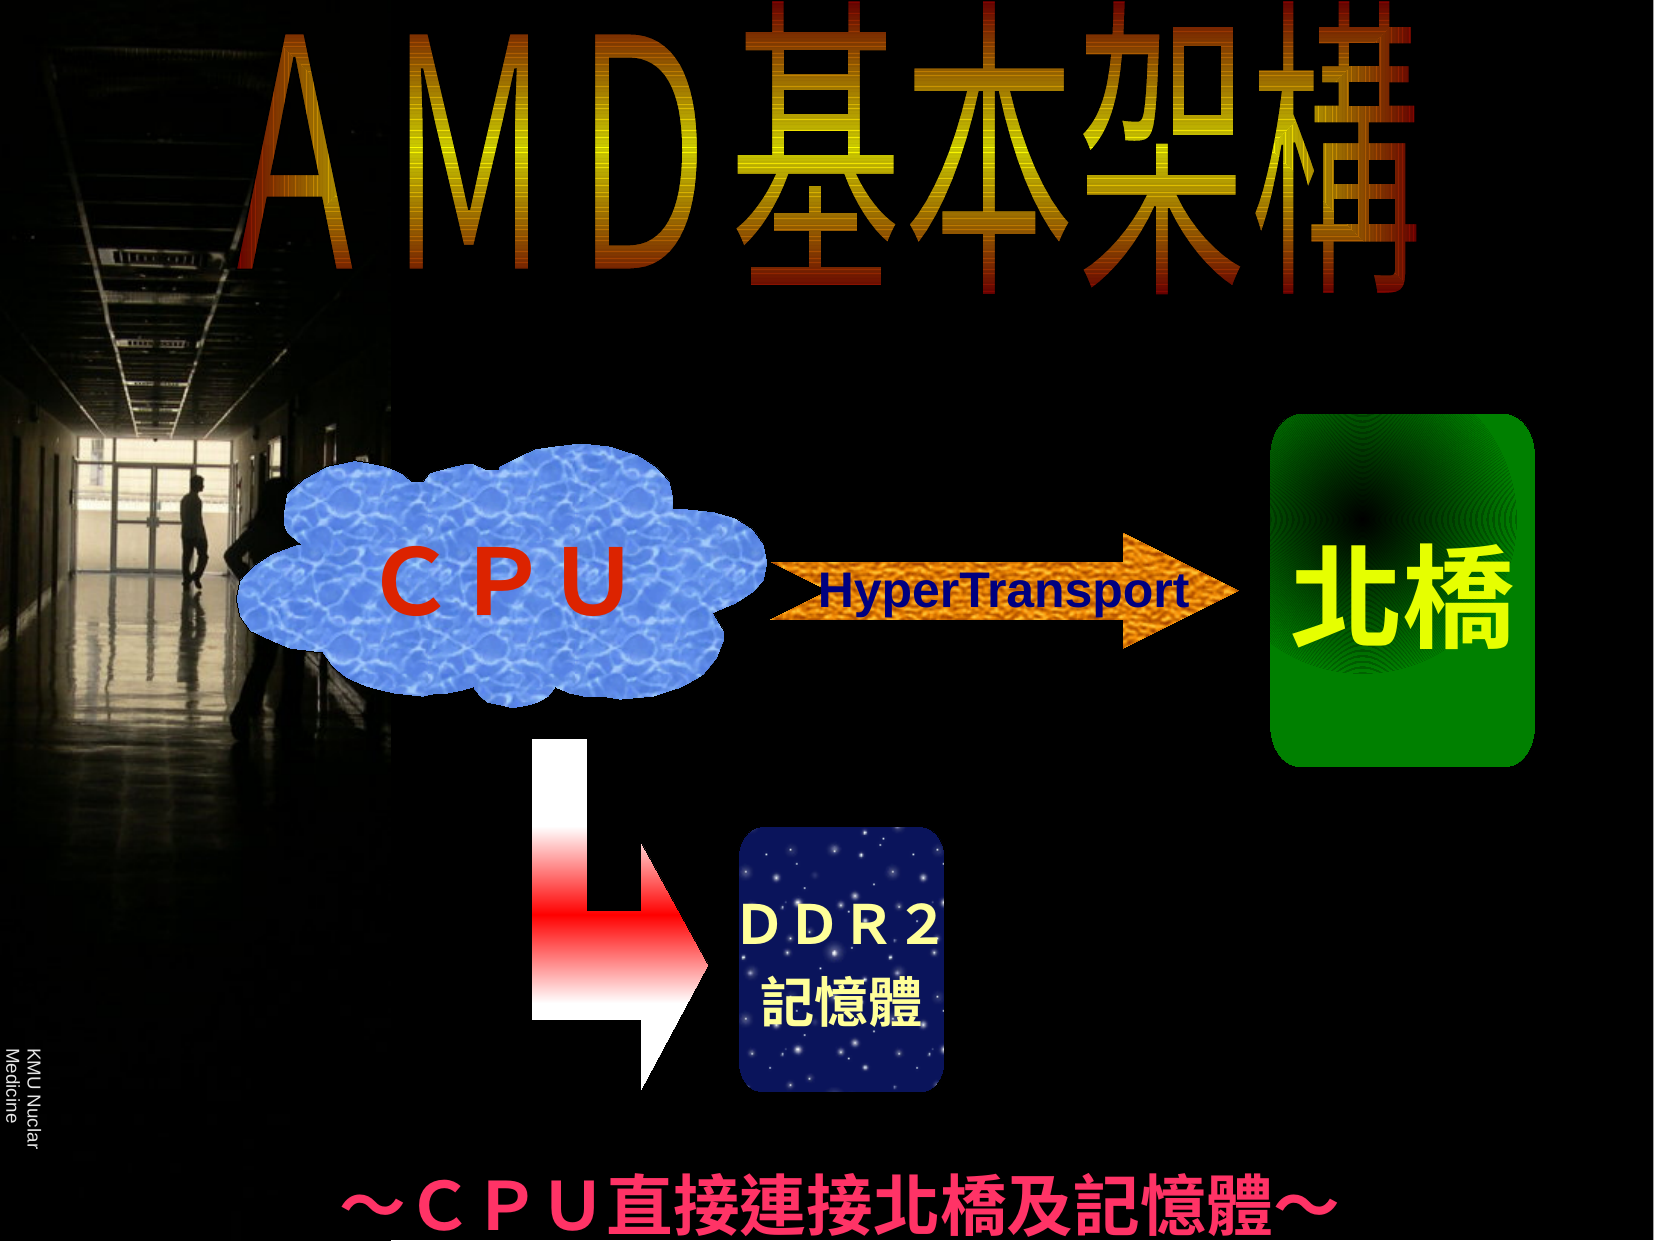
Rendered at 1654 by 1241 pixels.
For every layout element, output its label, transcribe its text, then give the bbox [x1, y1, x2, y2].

text_box ＡＭＤ基本架構 [1254, 0, 1316, 295]
text_box 北橋 [1269, 413, 1536, 768]
text_box ＤＤＲ２ 記憶體 [738, 826, 945, 1093]
text_box ＡＭＤ基本架構 [408, 33, 529, 270]
text_box HyperTransport [767, 531, 1241, 650]
text_box ～ＣＰＵ直接連接北橋及記憶體～ [324, 1145, 1565, 1241]
text_box ＣＰＵ [236, 442, 768, 709]
text_box ＡＭＤ基本架構 [594, 33, 698, 270]
text_box ＡＭＤ基本架構 [236, 33, 354, 270]
picture [0, 0, 391, 1241]
text_box ＡＭＤ基本架構 [735, 0, 897, 287]
text_box ＡＭＤ基本架構 [908, 0, 1070, 295]
text_box ＡＭＤ基本架構 [1081, 0, 1161, 152]
text_box ＡＭＤ基本架構 [1310, 0, 1418, 294]
text_box [531, 738, 709, 1093]
text_box ＡＭＤ基本架構 [1172, 25, 1234, 136]
text_box ＡＭＤ基本架構 [1082, 142, 1242, 296]
